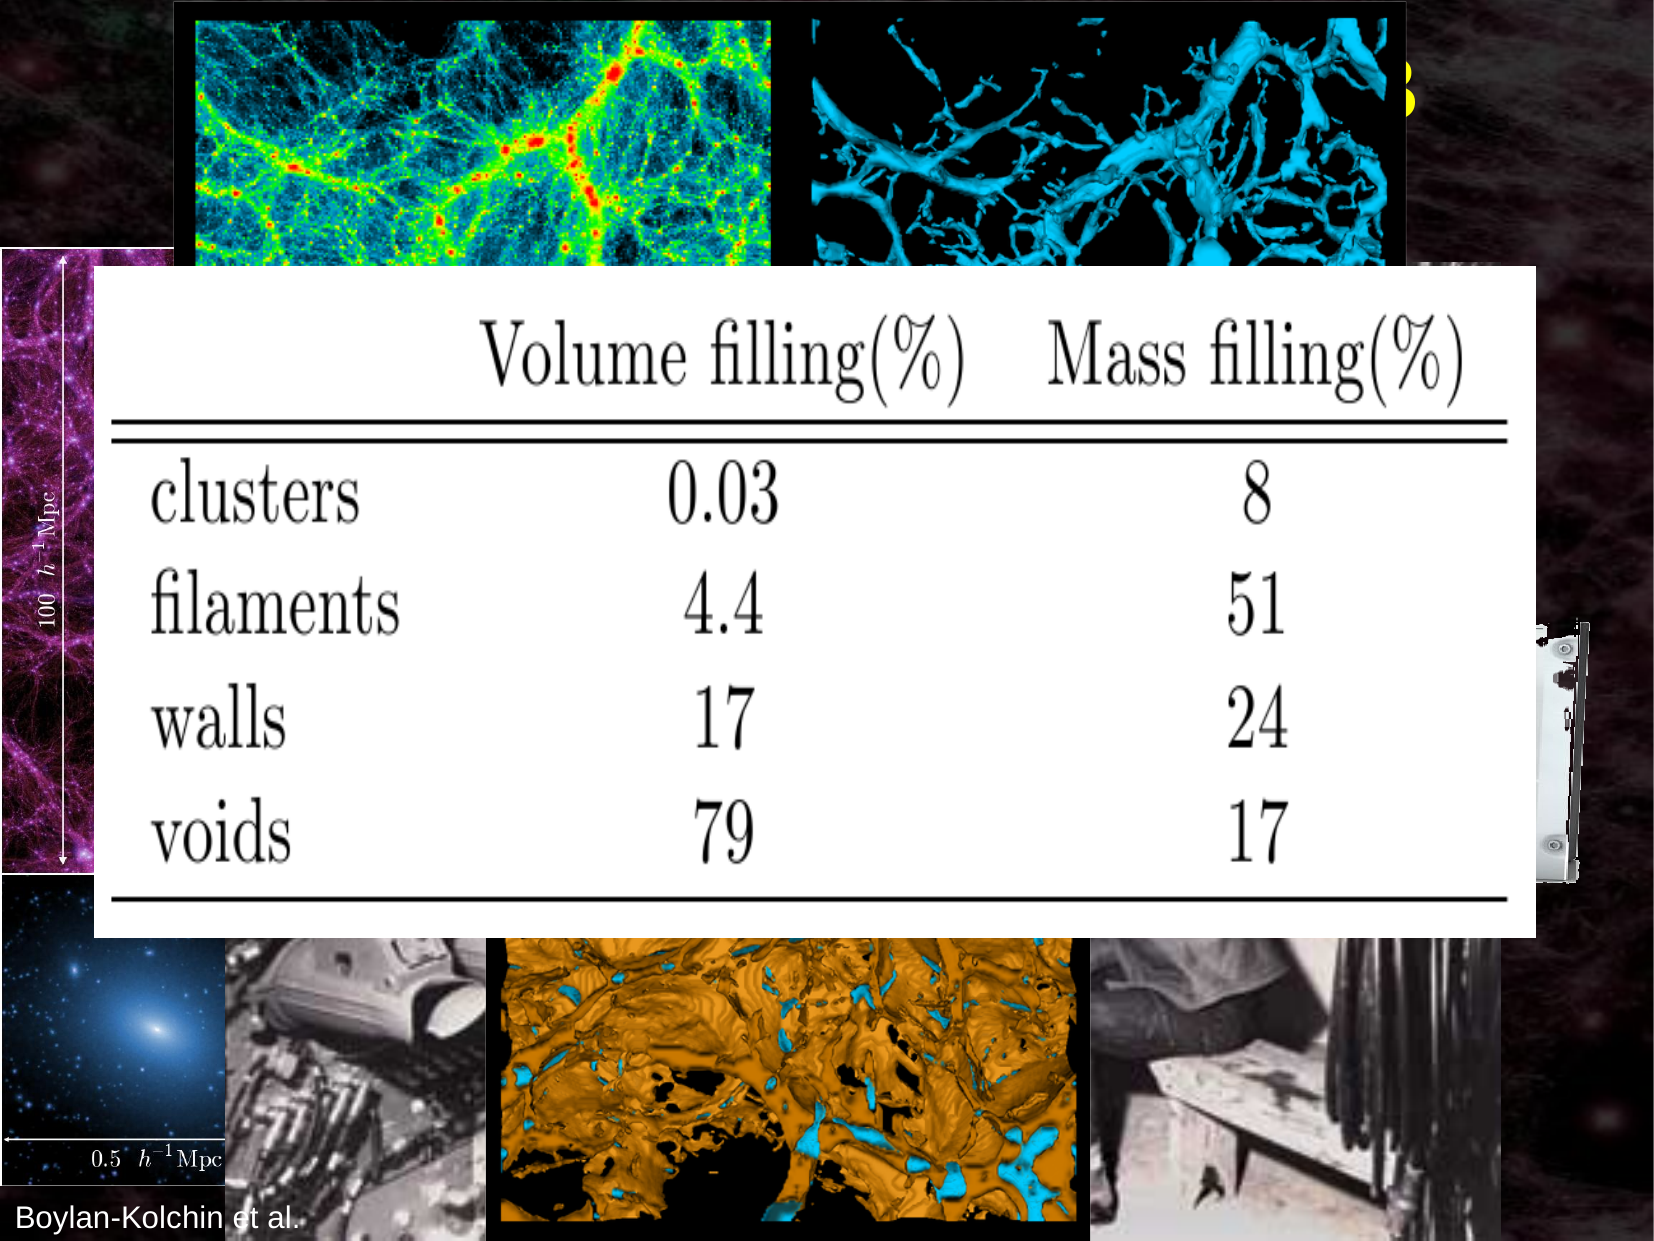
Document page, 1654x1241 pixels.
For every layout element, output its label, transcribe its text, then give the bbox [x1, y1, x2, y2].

text_box Boylan-Kolchin et al. [0, 1192, 331, 1241]
picture [0, 0, 1654, 1241]
